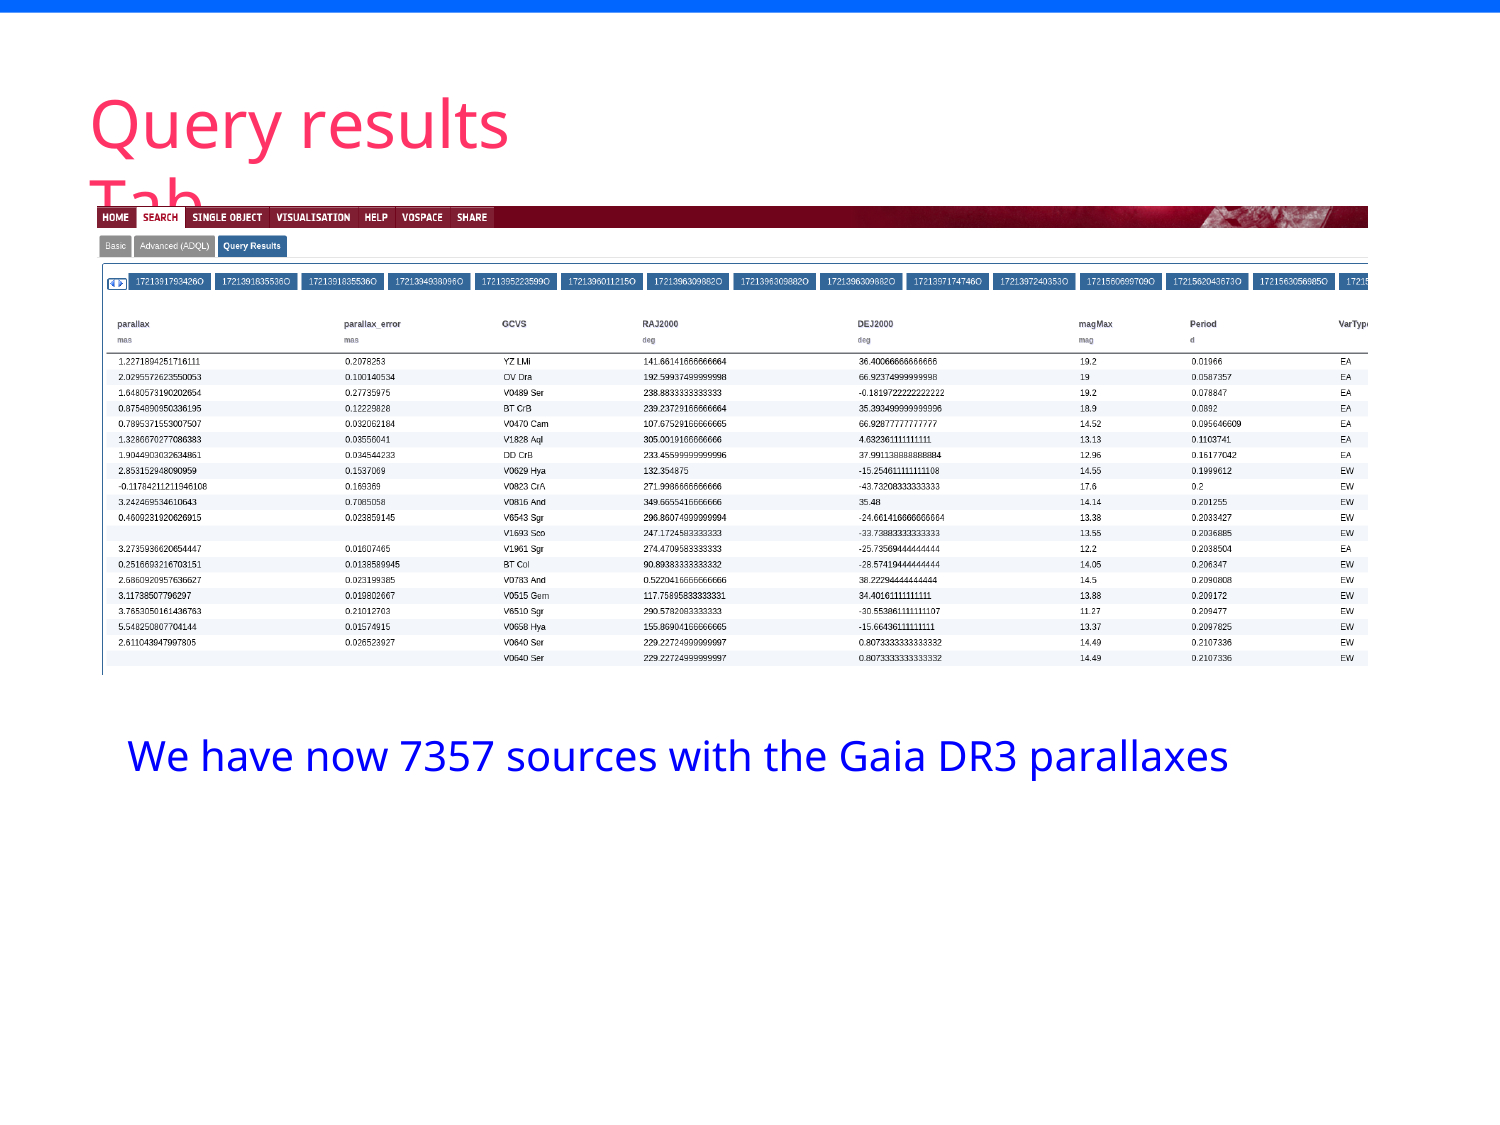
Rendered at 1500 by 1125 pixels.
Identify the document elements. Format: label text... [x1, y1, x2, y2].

text_box Query results Tab [75, 75, 638, 180]
text_box We have now 7357 sources with the Gaia DR3 parallaxes [112, 722, 1346, 788]
picture [97, 206, 1368, 676]
